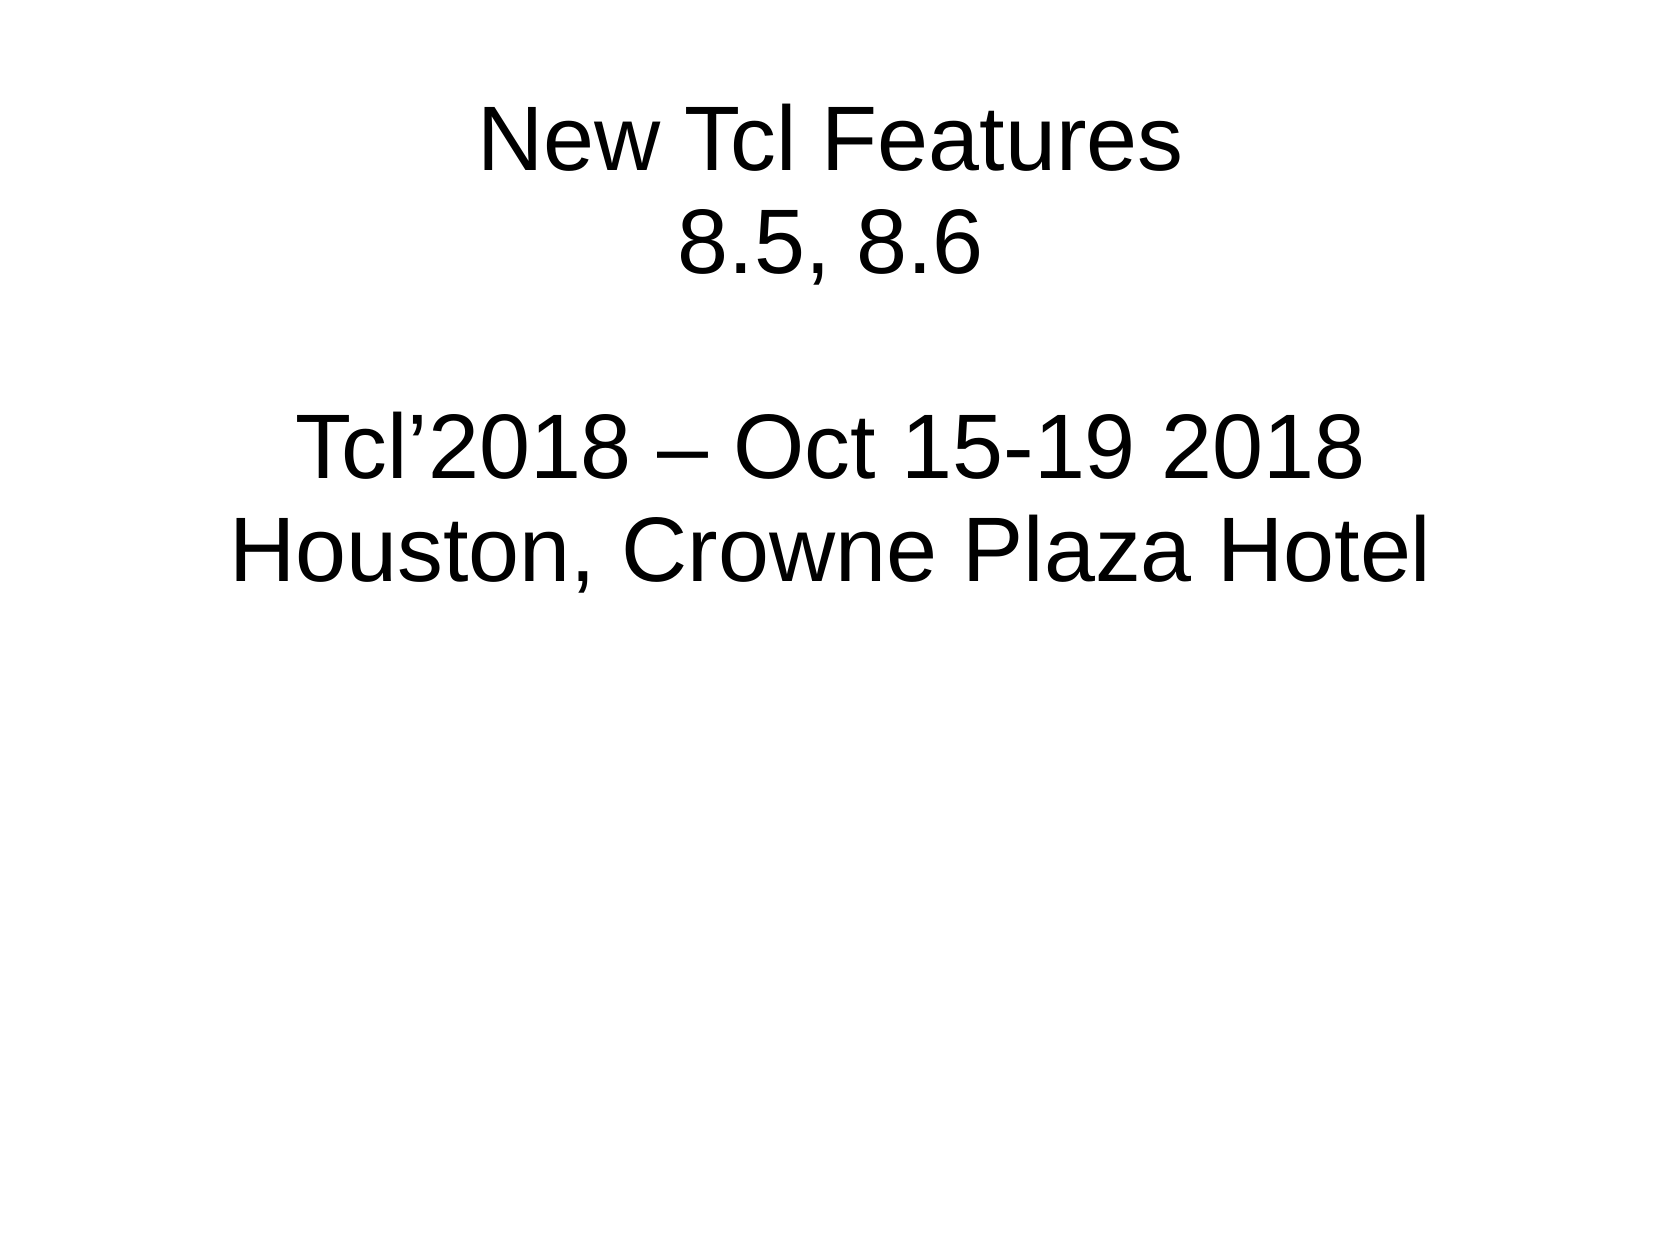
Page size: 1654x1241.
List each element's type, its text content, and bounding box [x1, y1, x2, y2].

title New Tcl Features 8.5, 8.6 Tcl’2018 – Oct 15-19 2018 Houston, Crowne Plaza Hotel [86, 87, 1576, 601]
